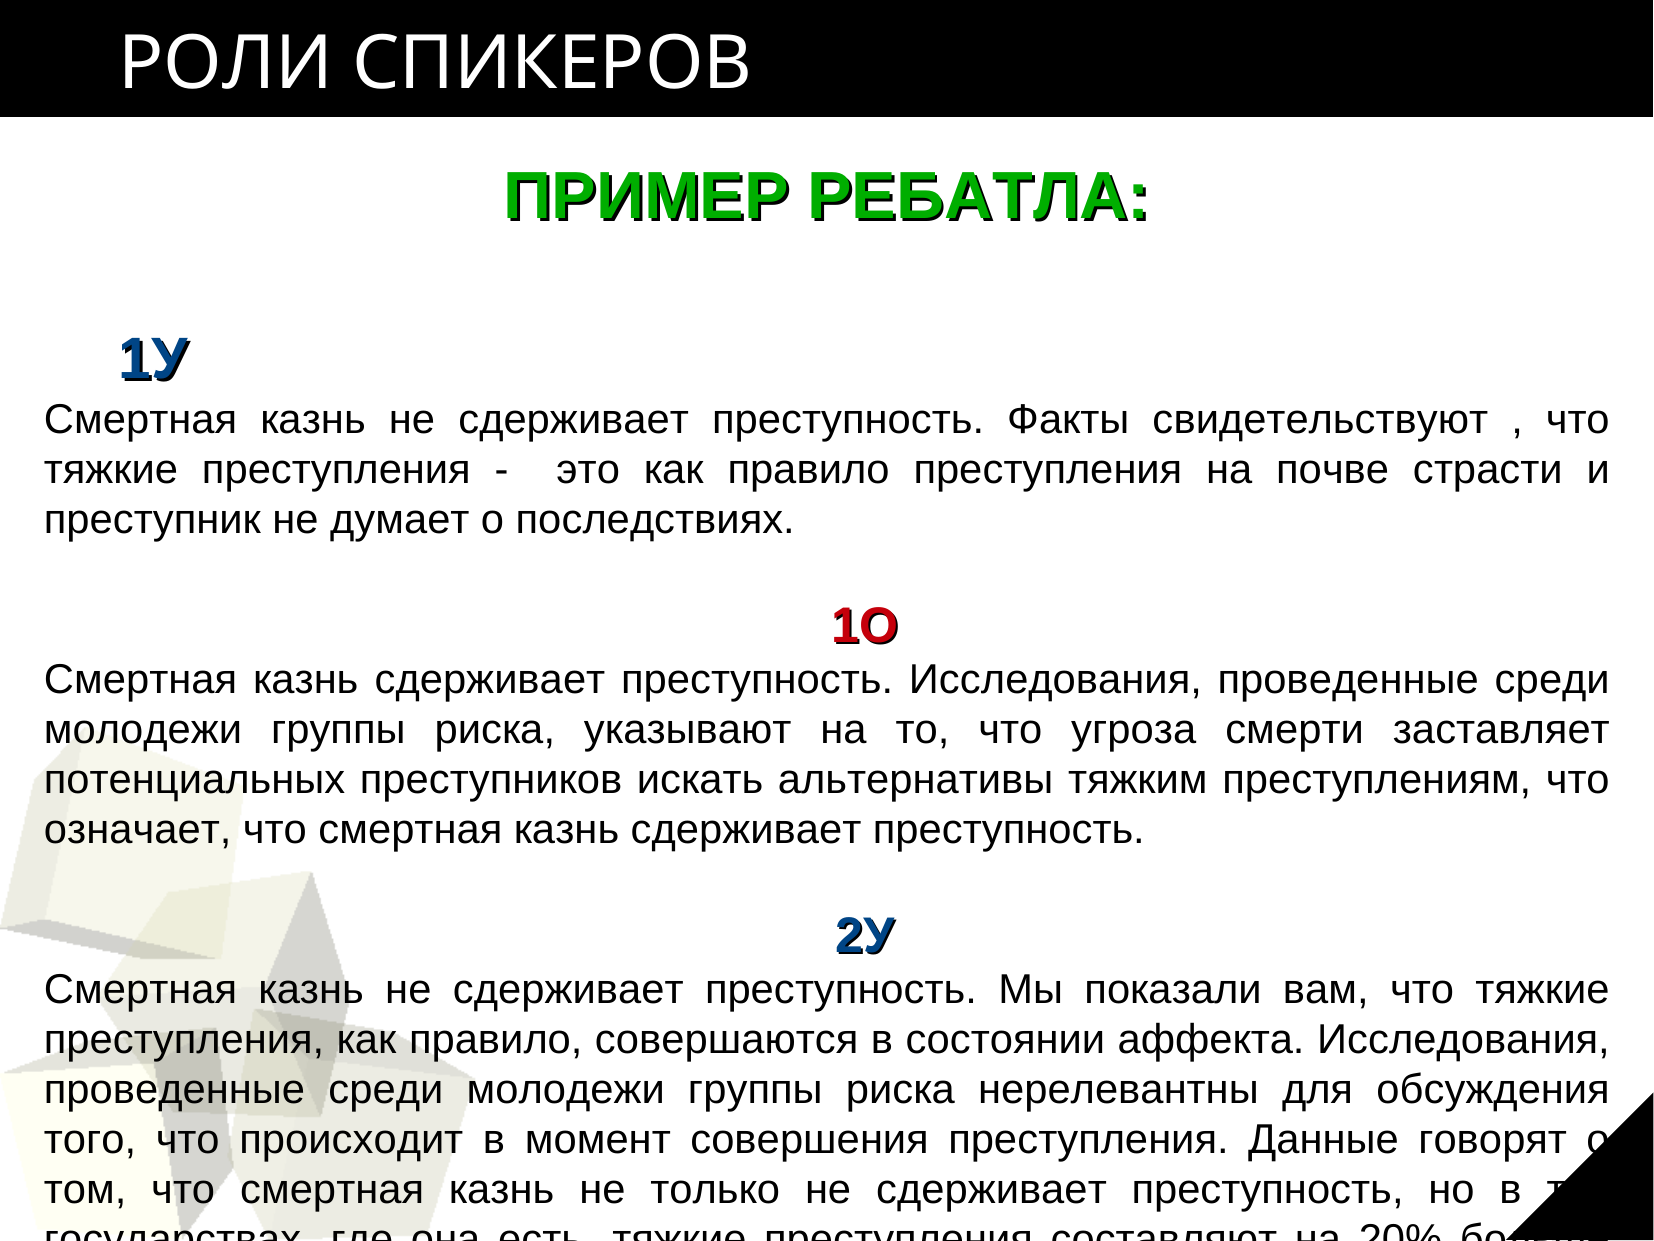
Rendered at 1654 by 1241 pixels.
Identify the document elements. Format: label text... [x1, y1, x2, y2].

title РОЛИ СПИКЕРОВ [118, 6, 1595, 112]
subtitle ПРИМЕР РЕБАТЛА: 1У Смертная казнь не сдерживает преступность. Факты свидетельствуют , что тяжкие преступления - это как правило преступления на почве страсти и преступник не думает о последствиях. 1О Смертная казнь сдерживает преступность. Исследования, проведенные среди молодежи группы риска, указывают на то, что угроза смерти заставляет потенциальных преступников искать альтернативы тяжким преступлениям, что означает, что смертная казнь сдерживает преступность. 2У Смертная казнь не сдерживает преступность. Мы показали вам, что тяжкие преступления, как правило, совершаются в состоянии аффекта. Исследования, проведенные среди молодежи группы риска нерелевантны для обсуждения того, что происходит в момент совершения преступления. Данные говорят о том, что смертная казнь не только не сдерживает преступность, но в тех государствах, где она есть, тяжкие преступления составляют на 20% больше по сравнению со странами, не имеющими смертной казни. [44, 152, 1611, 1239]
